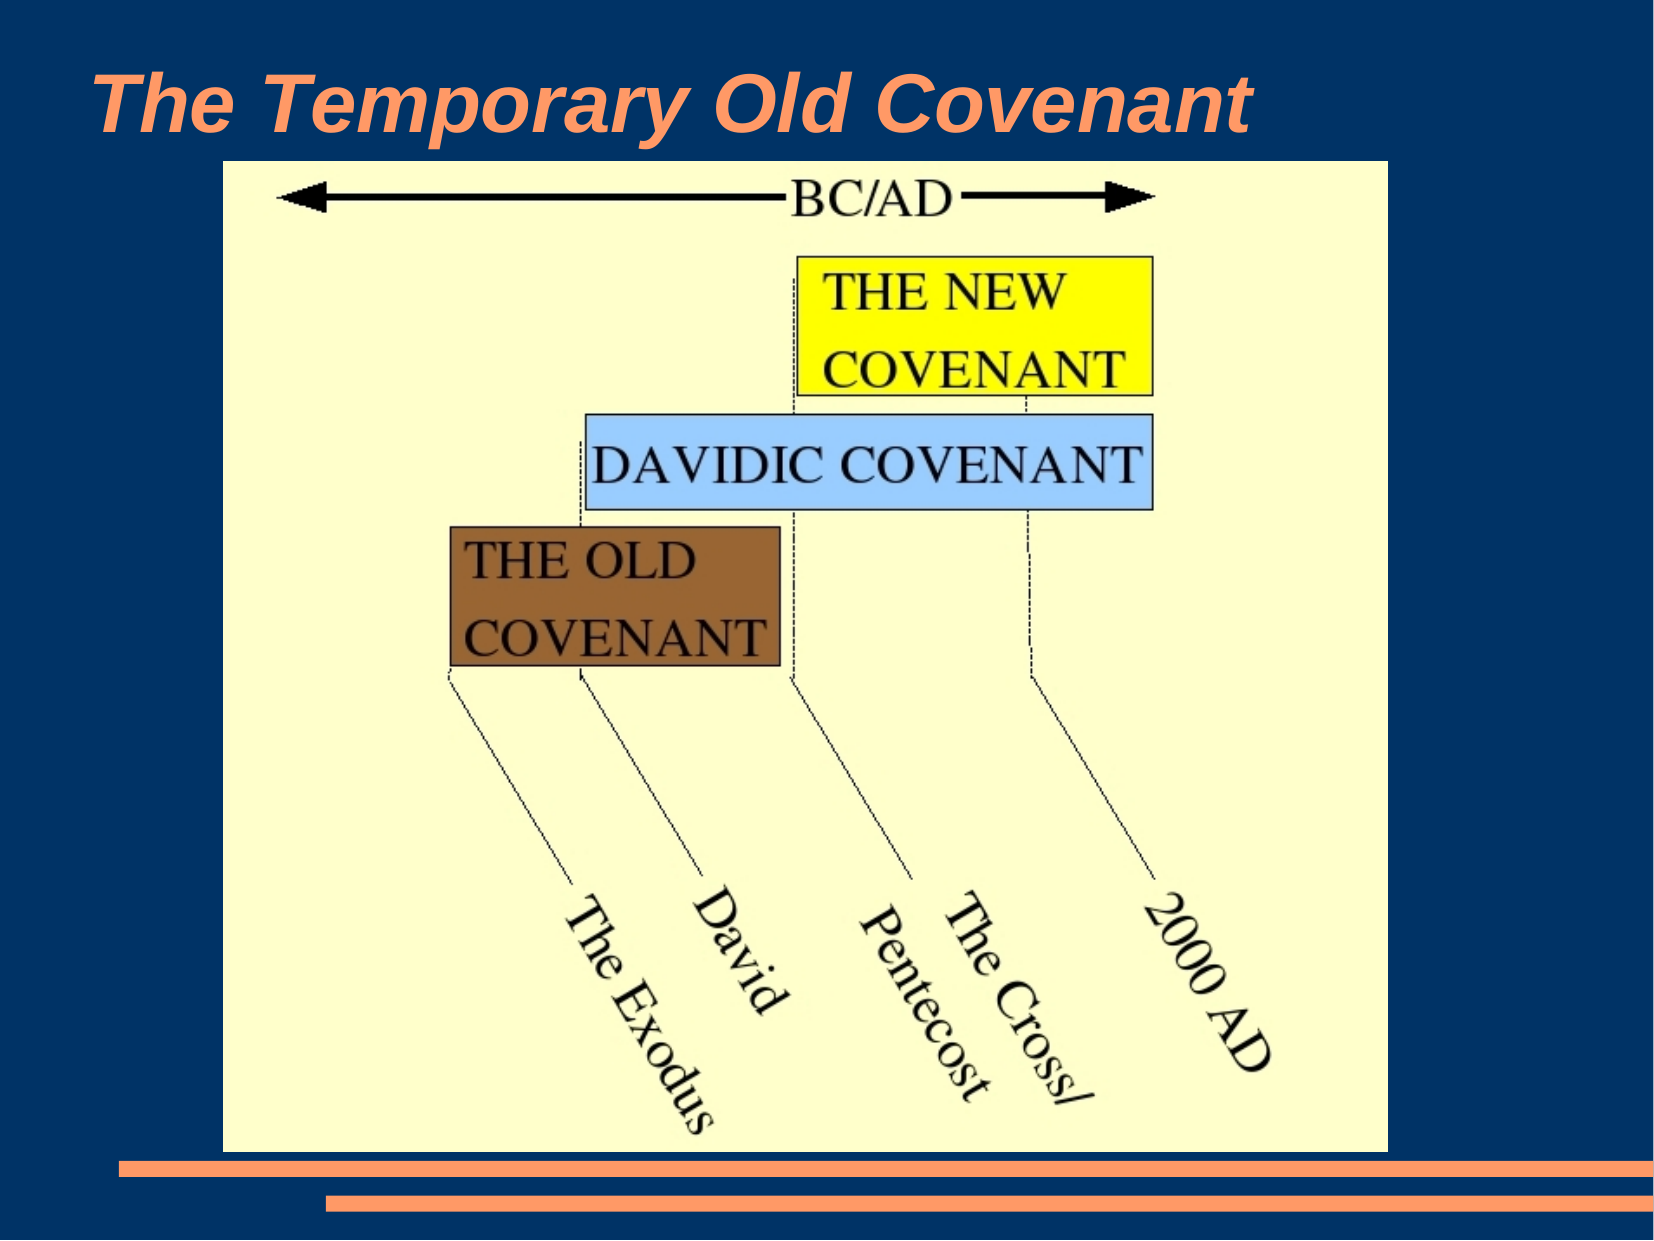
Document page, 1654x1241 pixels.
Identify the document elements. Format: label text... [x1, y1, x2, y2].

picture [223, 161, 1388, 1152]
title The Temporary Old Covenant [88, 29, 1536, 178]
